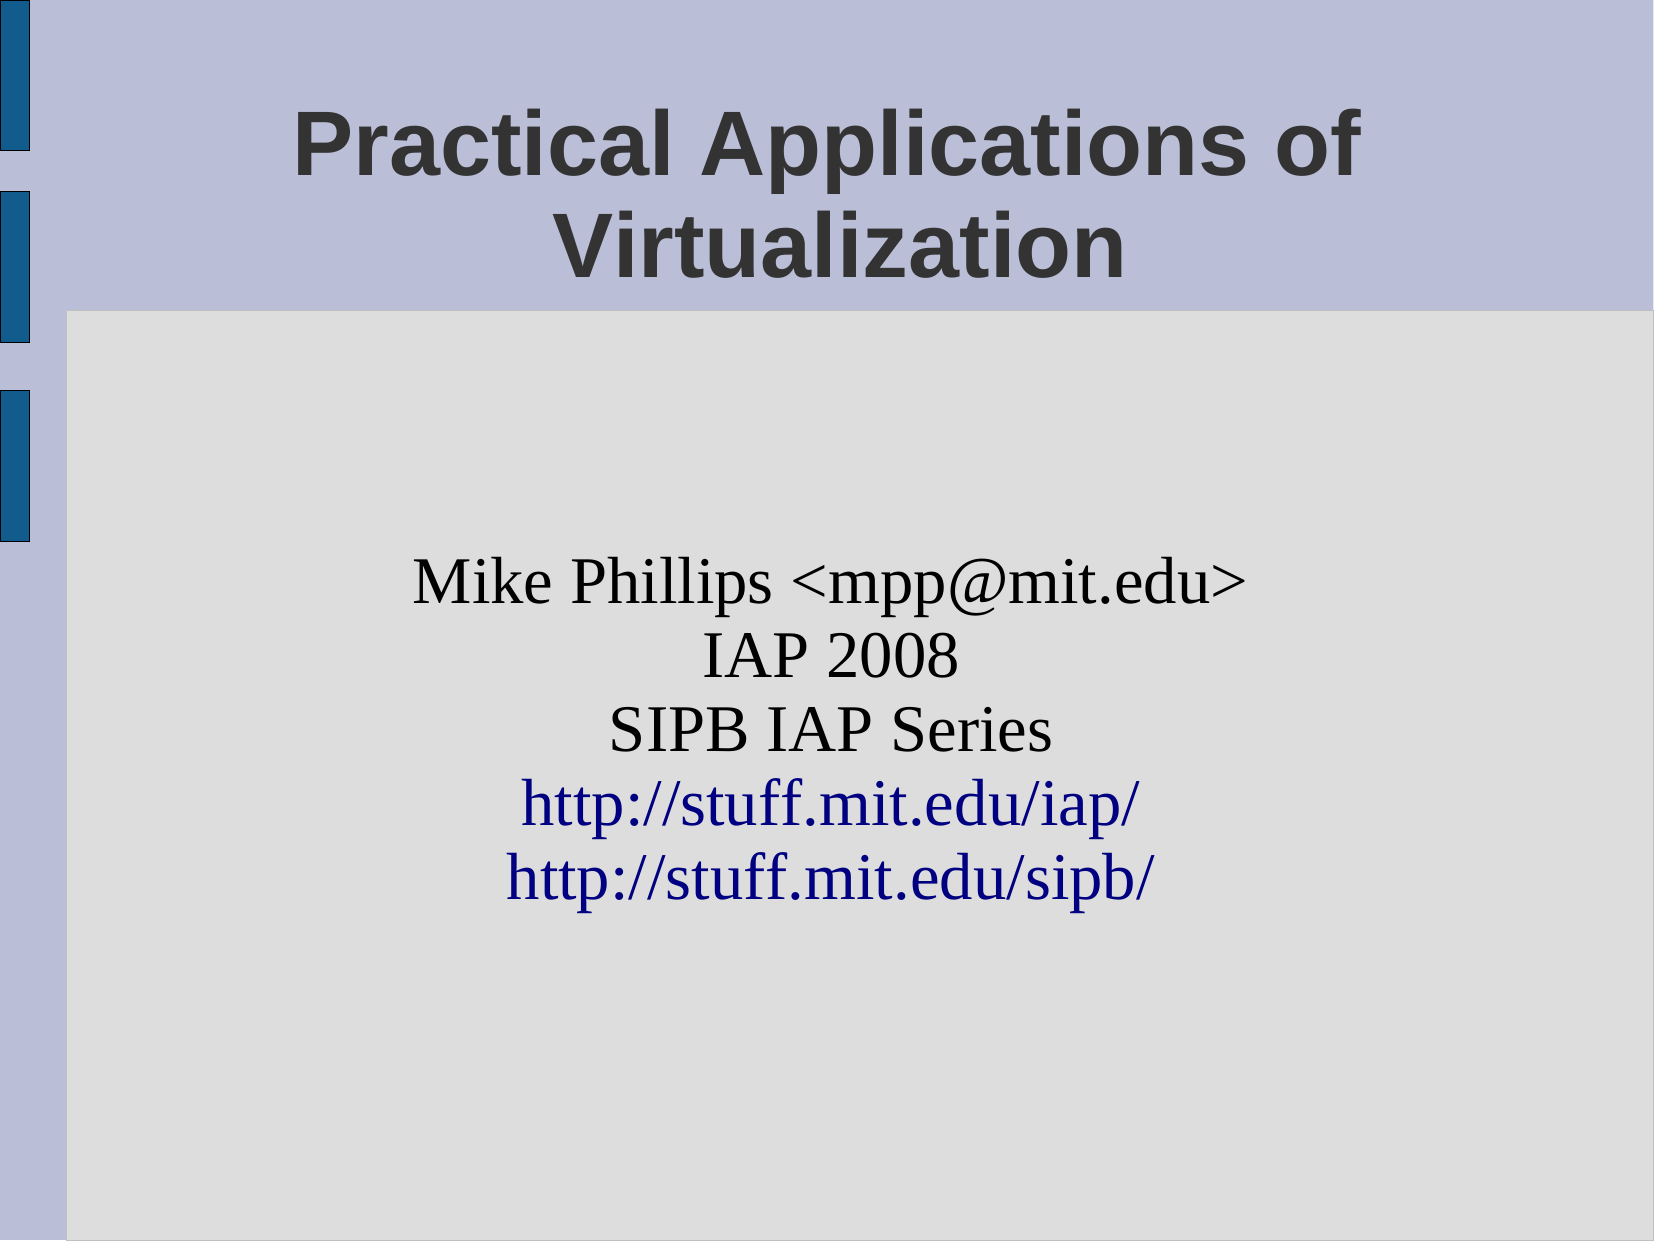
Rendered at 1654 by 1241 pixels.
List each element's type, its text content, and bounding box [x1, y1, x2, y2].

subtitle Mike Phillips <mpp@mit.edu> IAP 2008 SIPB IAP Series http://stuff.mit.edu/iap/ http://stuff.mit.edu/sipb/ [125, 375, 1538, 1157]
title Practical Applications of Virtualization [121, 91, 1534, 299]
